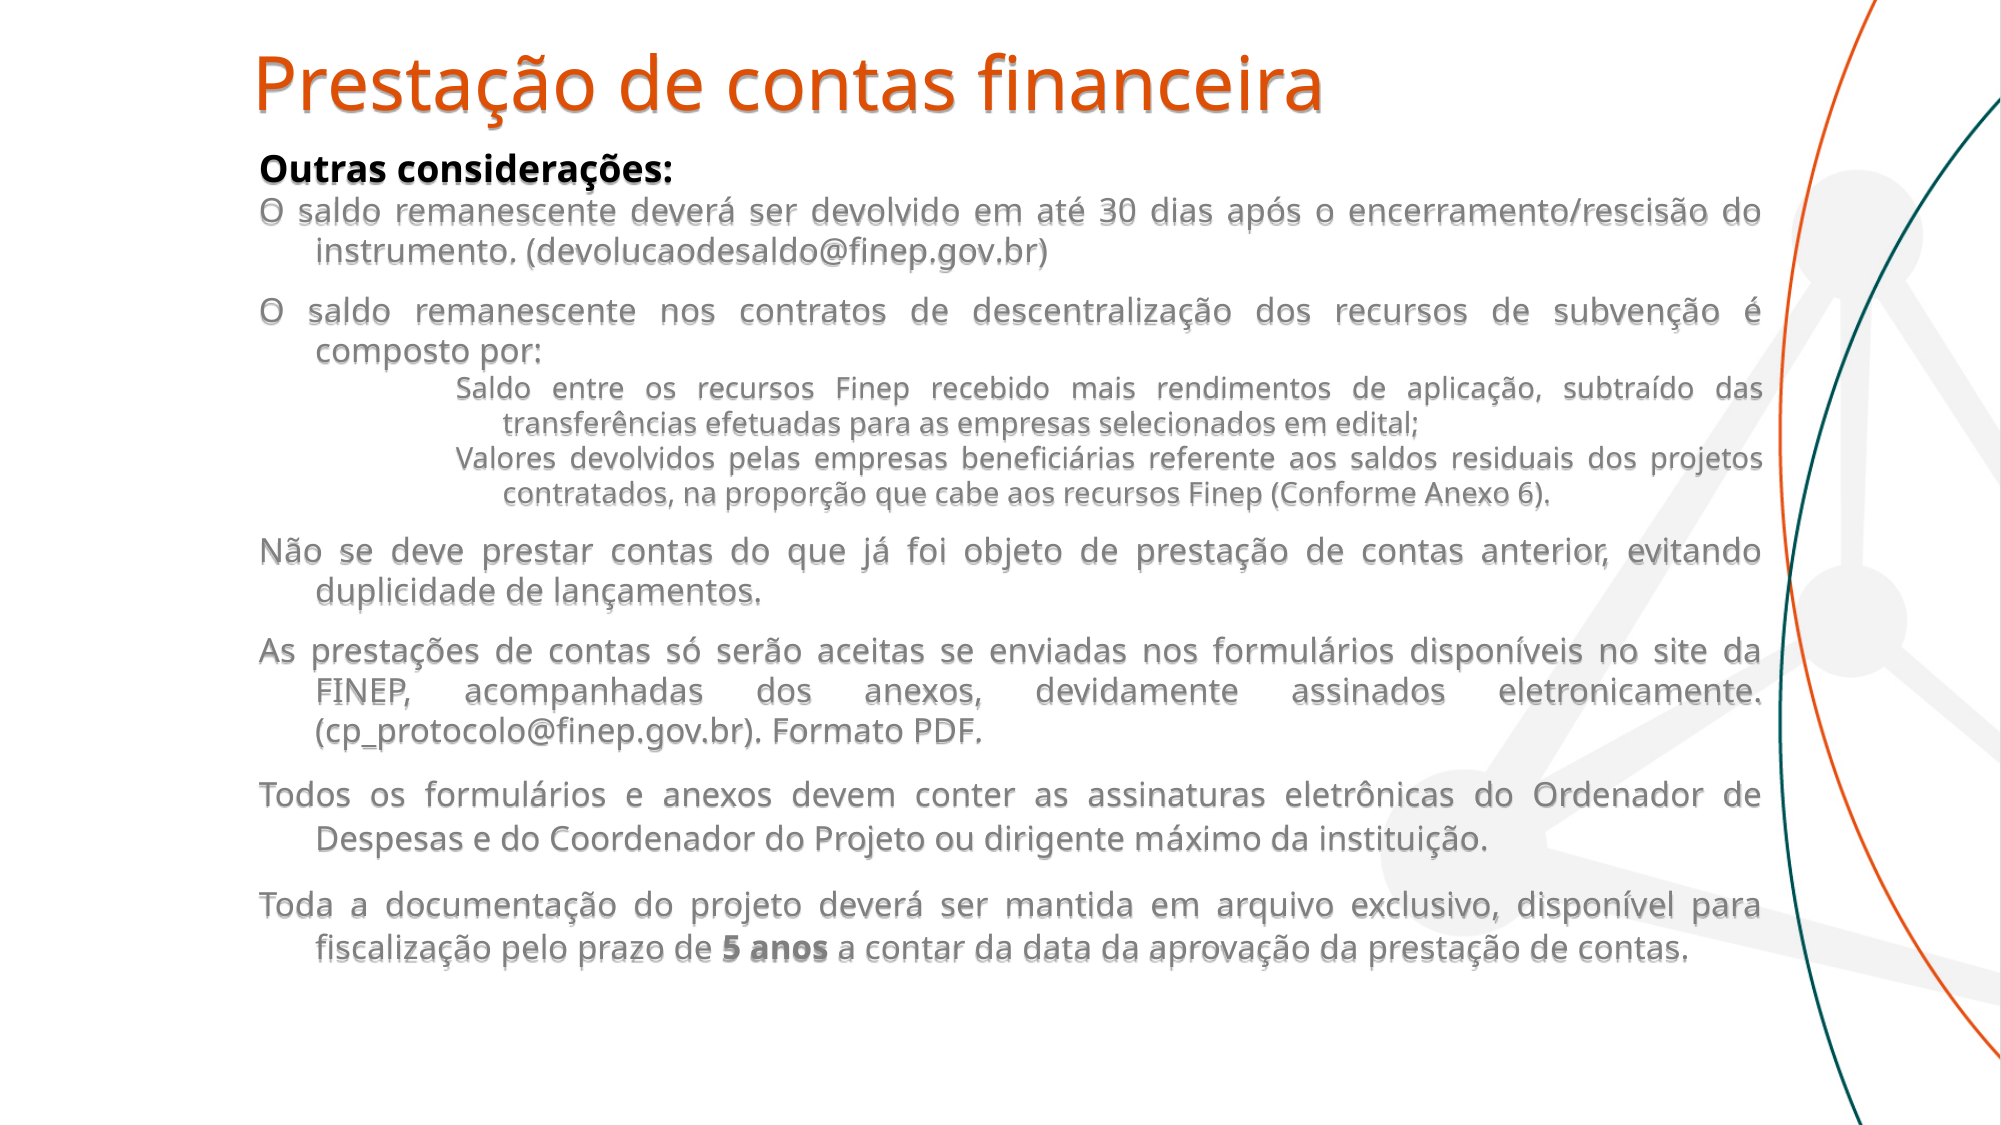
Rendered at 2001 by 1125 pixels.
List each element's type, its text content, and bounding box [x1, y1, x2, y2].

text_box Outras considerações: O saldo remanescente deverá ser devolvido em até 30 dias após o encerramento/rescisão do instrumento. (devolucaodesaldo@finep.gov.br) O saldo remanescente nos contratos de descentralização dos recursos de subvenção é composto por: Saldo entre os recursos Finep recebido mais rendimentos de aplicação, subtraído das transferências efetuadas para as empresas selecionados em edital; Valores devolvidos pelas empresas beneficiárias referente aos saldos residuais dos projetos contratados, na proporção que cabe aos recursos Finep (Conforme Anexo 6). Não se deve prestar contas do que já foi objeto de prestação de contas anterior, evitando duplicidade de lançamentos. As prestações de contas só serão aceitas se enviadas nos formulários disponíveis no site da FINEP, acompanhadas dos anexos, devidamente assinados eletronicamente. (cp_protocolo@finep.gov.br). Formato PDF. Todos os formulários e anexos devem conter as assinaturas eletrônicas do Ordenador de Despesas e do Coordenador do Projeto ou dirigente máximo da instituição. Toda a documentação do projeto deverá ser mantida em arquivo exclusivo, disponível para fiscalização pelo prazo de 5 anos a contar da data da aprovação da prestação de contas. [244, 137, 1780, 1000]
text_box Prestação de contas financeira [237, 27, 1343, 138]
